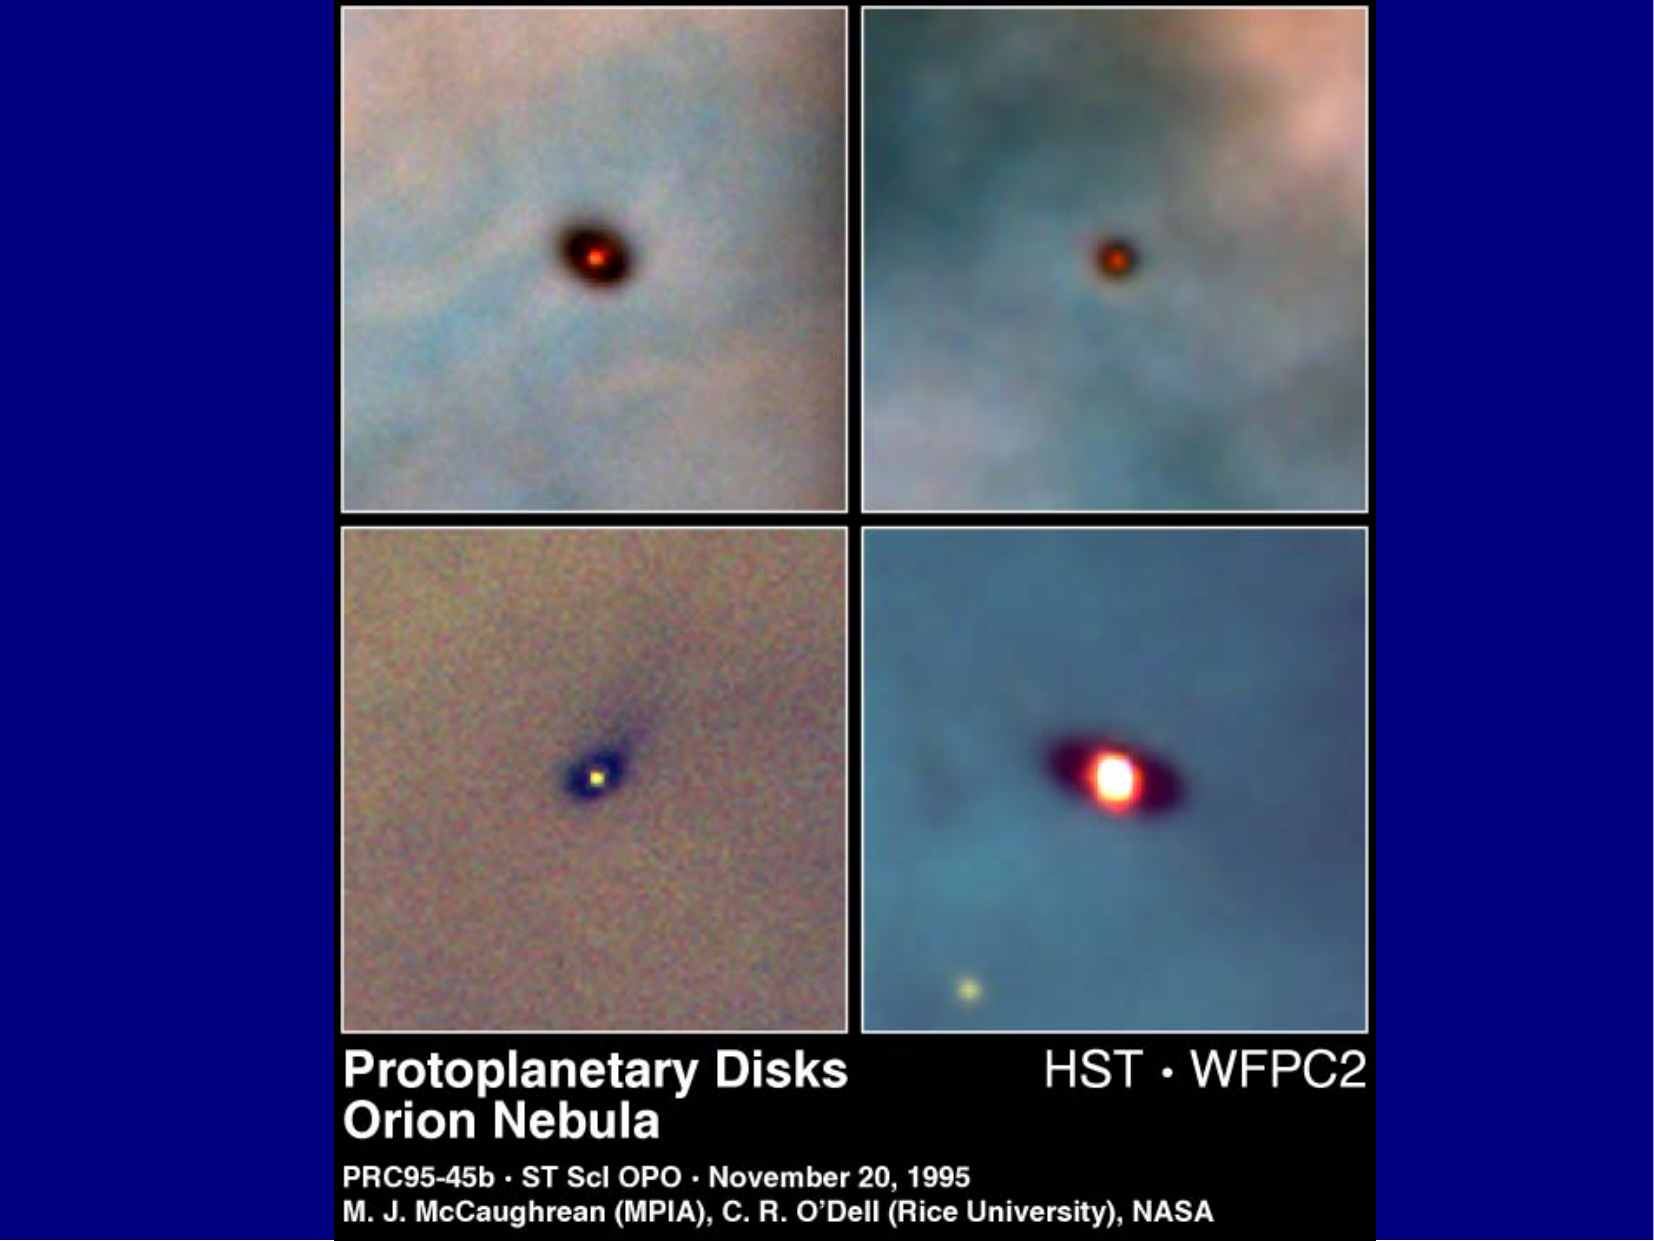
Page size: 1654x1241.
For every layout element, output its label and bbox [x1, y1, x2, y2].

picture [334, 0, 1376, 1241]
